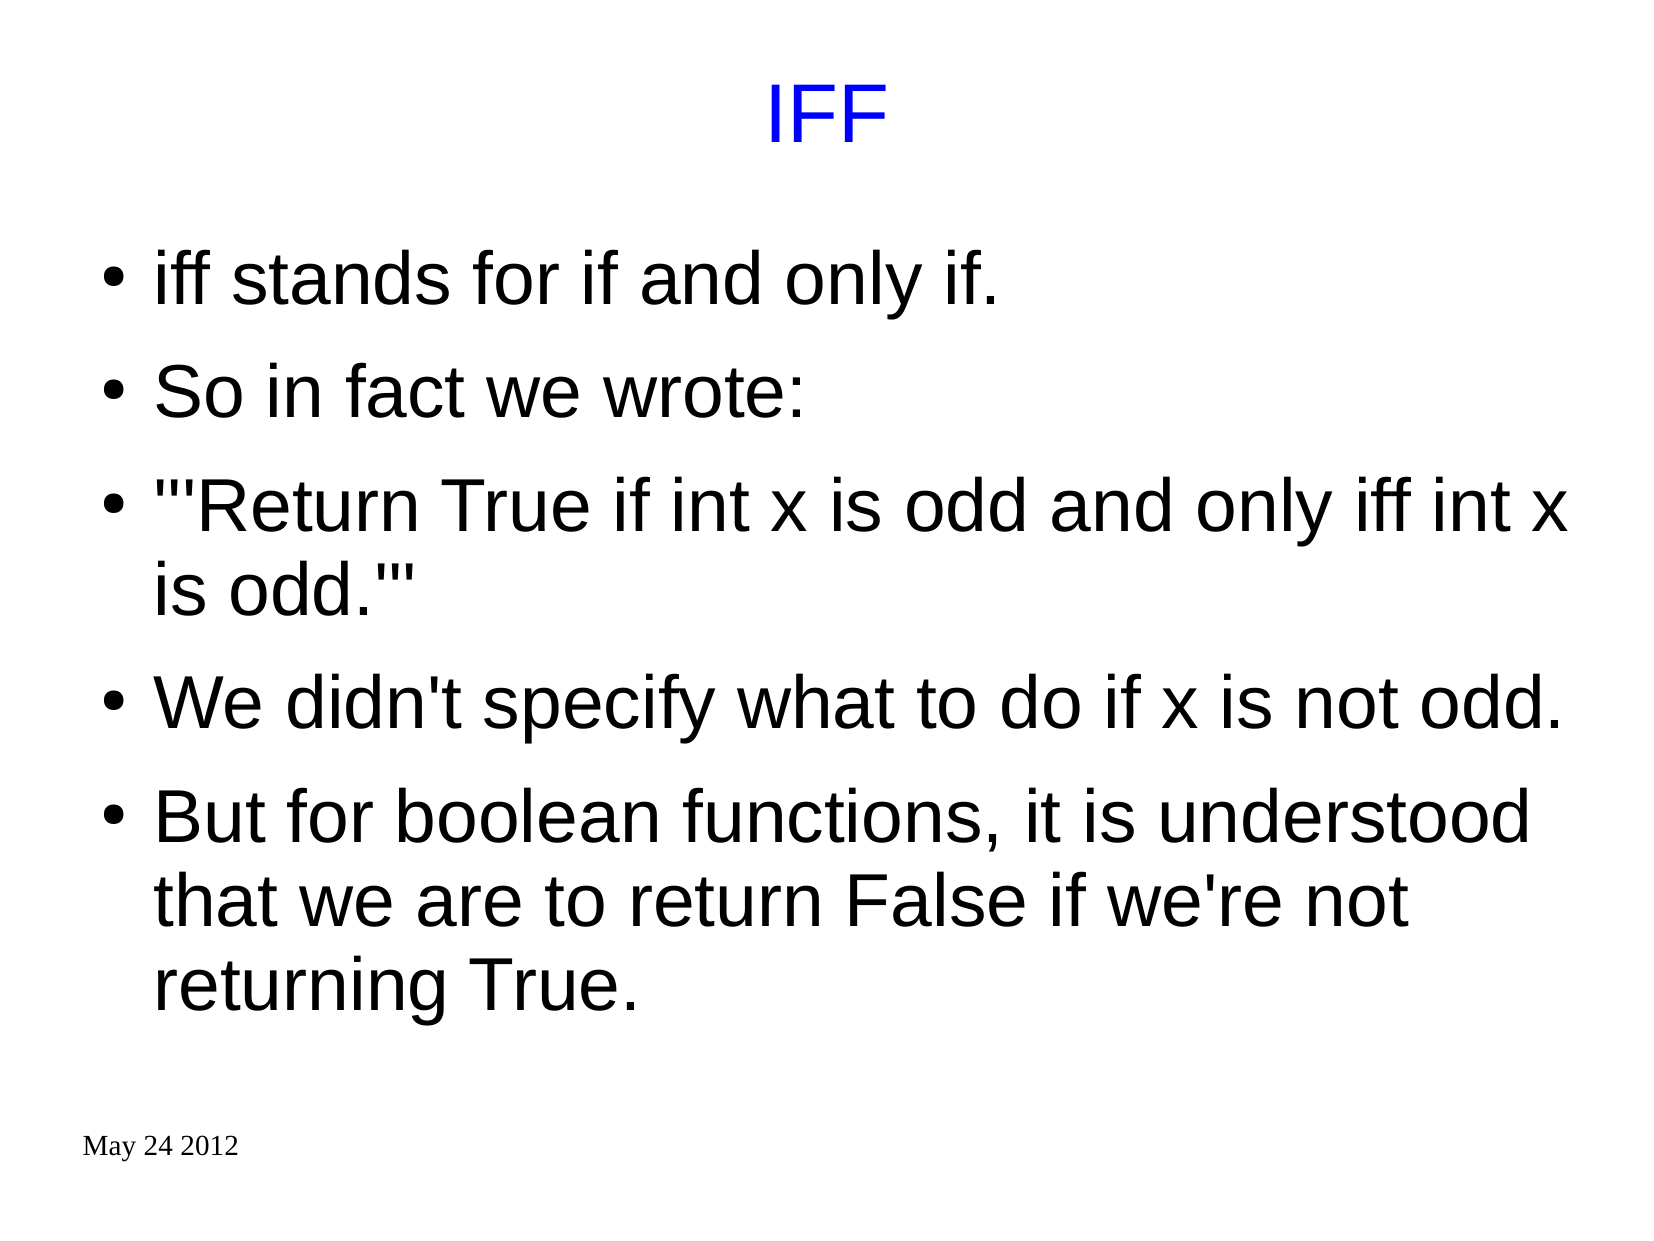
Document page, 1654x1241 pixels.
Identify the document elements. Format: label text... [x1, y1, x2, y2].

list iff stands for if and only if. So in fact we wrote: '''Return True if int x is odd and only iff int x is odd.''' We didn't specify what to do if x is not odd. But for boolean functions, it is understood that we are to return False if we're not returning True. [82, 236, 1571, 1109]
title IFF [82, 49, 1571, 178]
